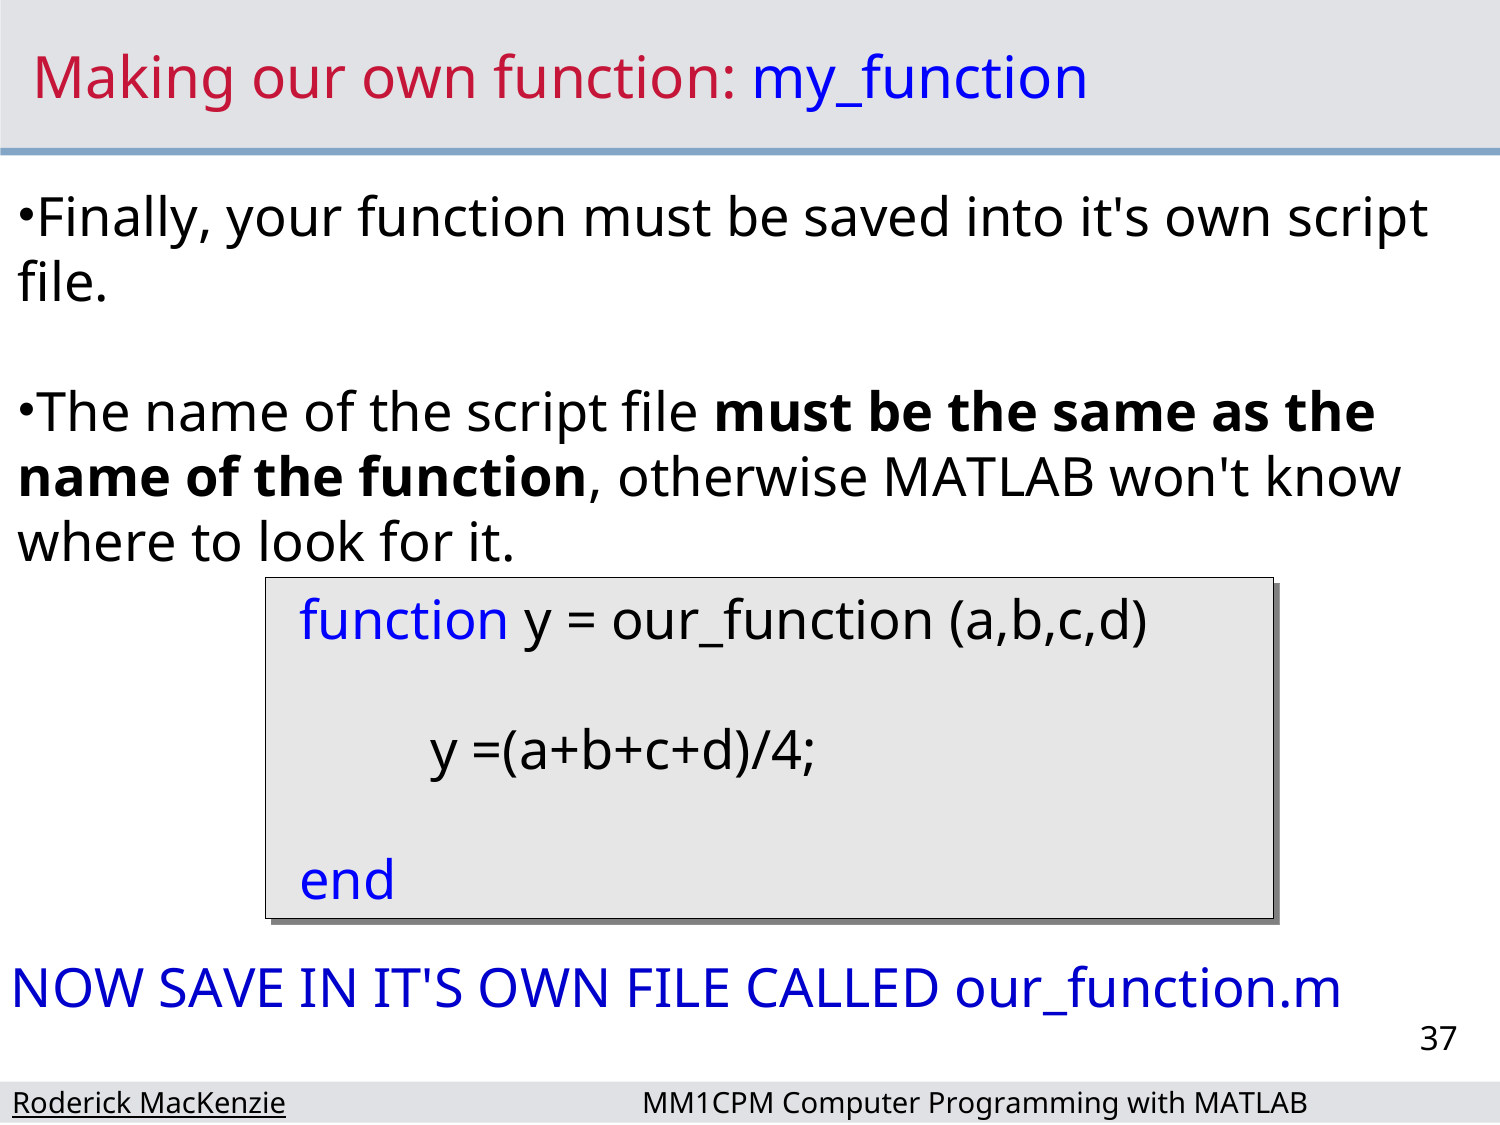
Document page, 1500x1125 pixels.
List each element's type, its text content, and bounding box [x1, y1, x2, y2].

text_box Finally, your function must be saved into it's own script file. The name of the script file must be the same as the name of the function, otherwise MATLAB won't know where to look for it. [2, 174, 1449, 580]
title Making our own function: my_function [17, 23, 1445, 128]
text_box <number> [1405, 1010, 1500, 1081]
text_box NOW SAVE IN IT'S OWN FILE CALLED our_function.m [0, 946, 1500, 1027]
text_box function y = our_function (a,b,c,d) y =(a+b+c+d)/4; end [265, 580, 1274, 919]
